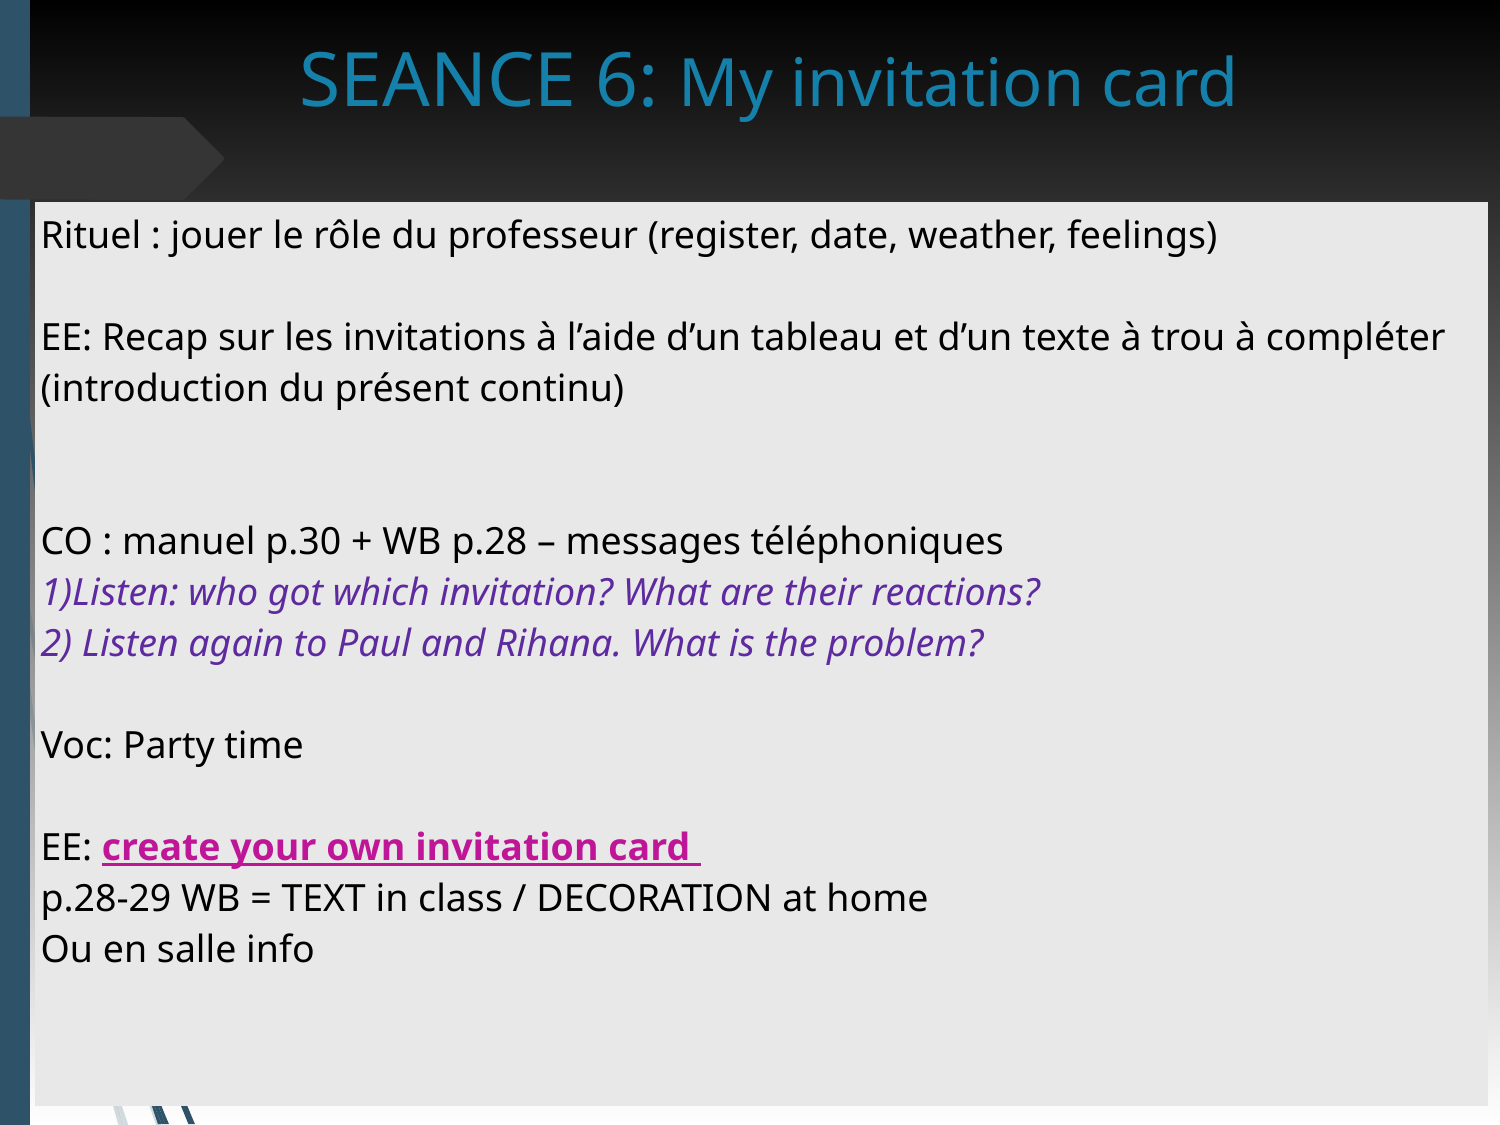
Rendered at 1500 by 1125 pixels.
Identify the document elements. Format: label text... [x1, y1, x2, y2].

title SEANCE 6: My invitation card [284, 23, 1366, 202]
table_header Rituel : jouer le rôle du professeur (register, date, weather, feelings) EE: Recap sur les invitations à l’aide d’un tableau et d’un texte à trou à compléter (introduction du présent continu) CO : manuel p.30 + WB p.28 – messages téléphoniques 1)Listen: who got which invitation? What are their reactions? 2) Listen again to Paul and Rihana. What is the problem? Voc: Party time EE: create your own invitation card p.28-29 WB = TEXT in class / DECORATION at home Ou en salle info [35, 202, 1488, 1106]
